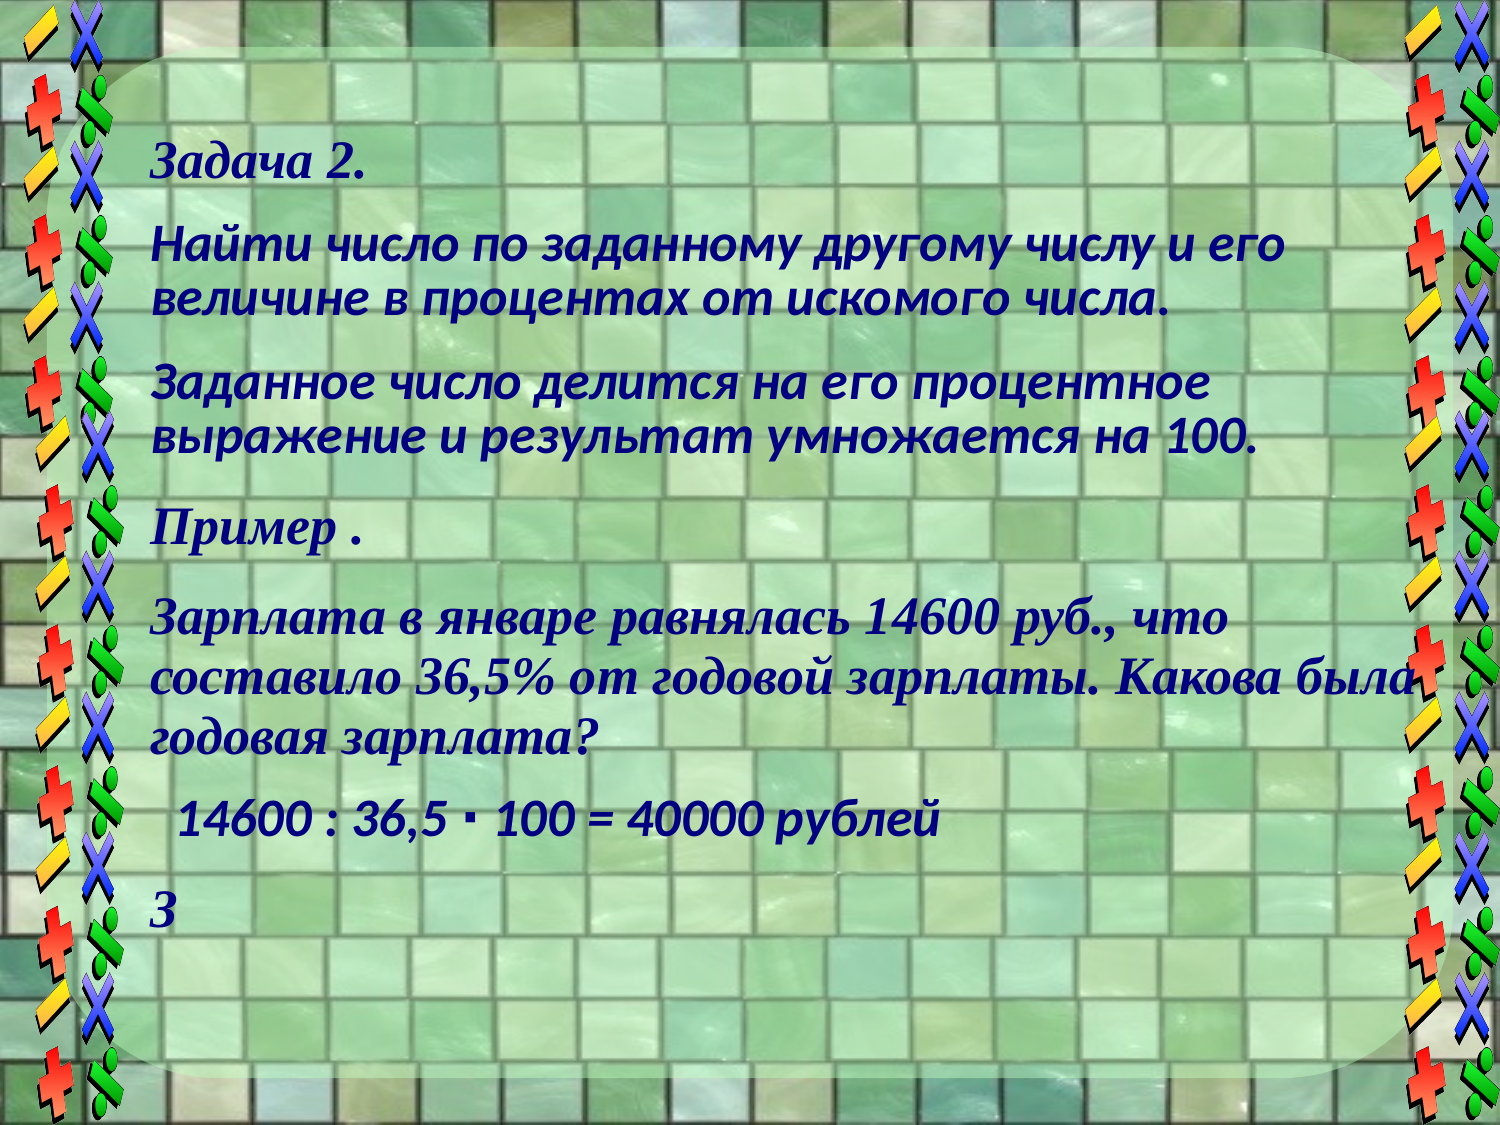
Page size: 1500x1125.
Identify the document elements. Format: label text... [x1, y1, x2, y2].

list Задача 2. Найти число по заданному другому числу и его величине в процентах от искомого числа. Заданное число делится на его процентное выражение и результат умножается на 100. Пример . Зарплата в январе равнялась 14600 руб., что составило 36,5% от годовой зарплаты. Какова была годовая зарплата? 14600 : 36,5 ∙ 100 = 40000 рублей З [150, 130, 1500, 1004]
picture [0, 0, 1500, 1125]
